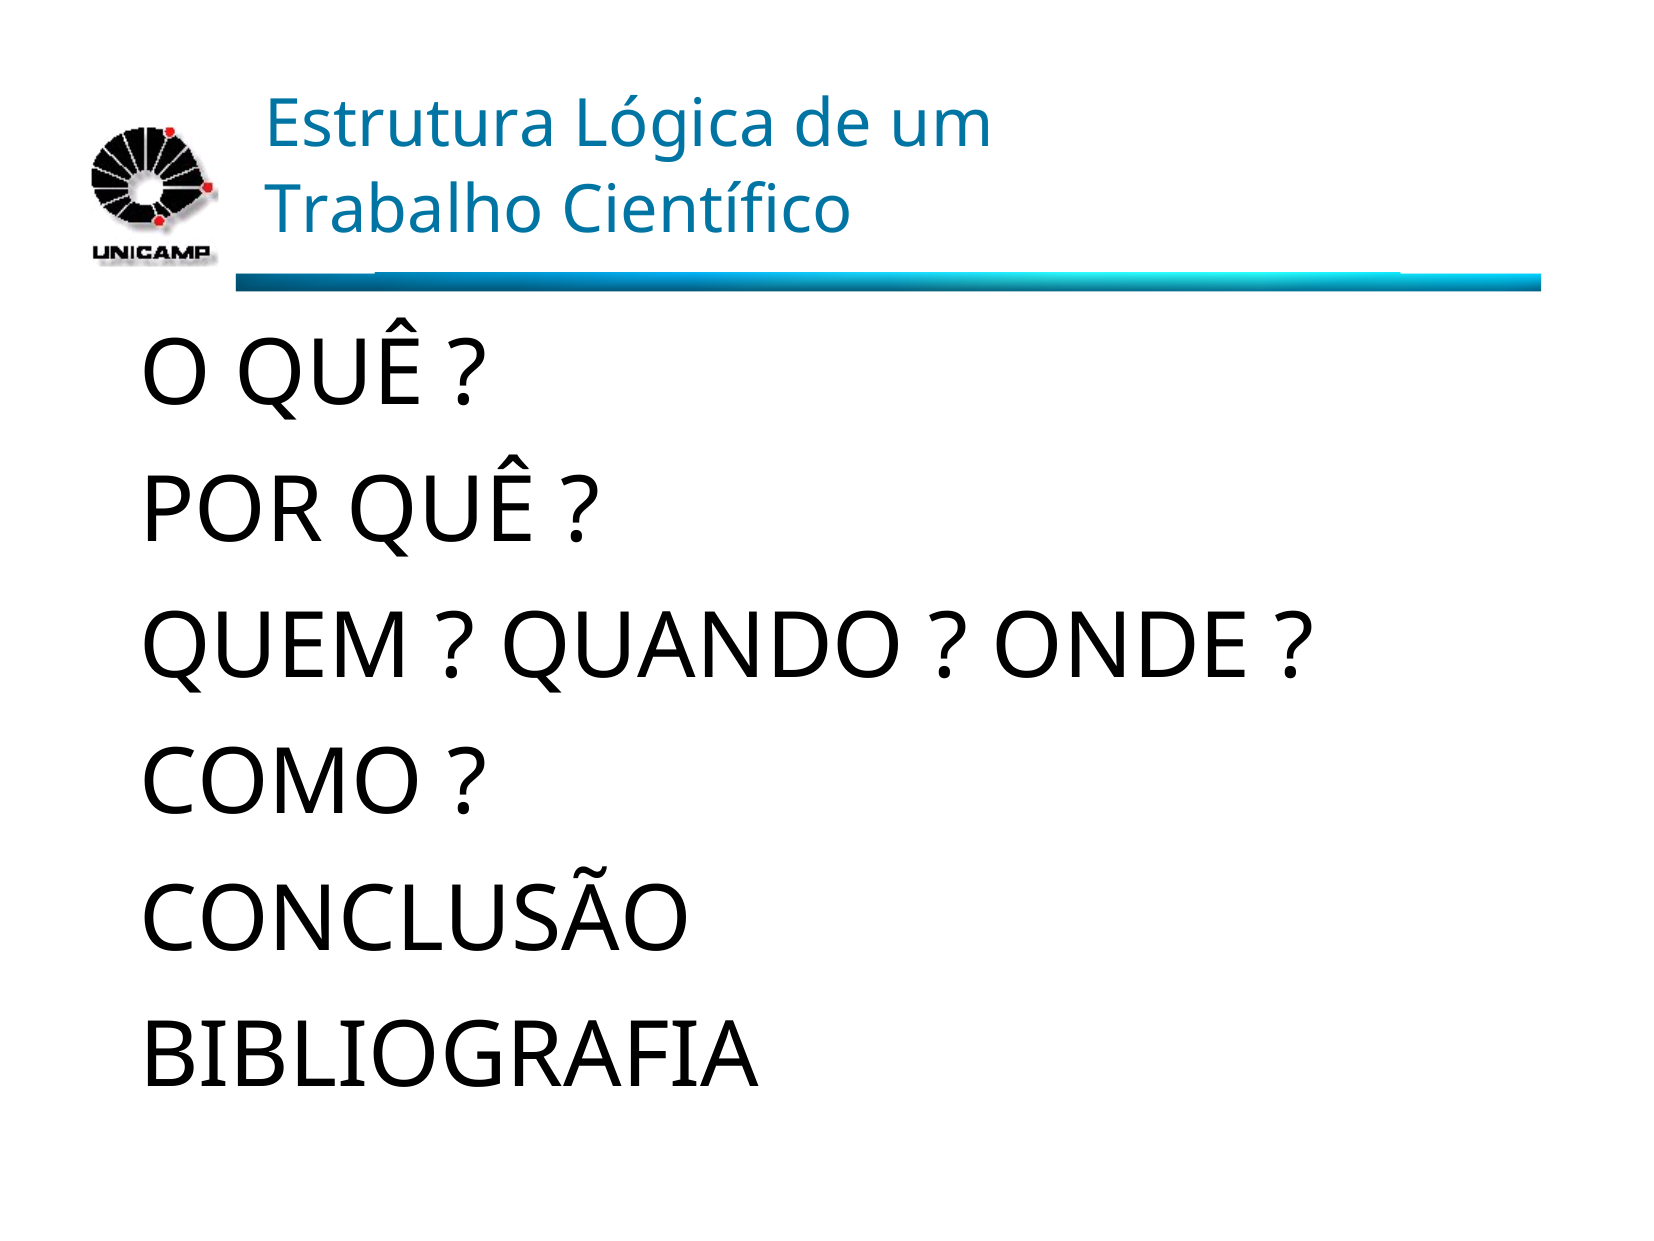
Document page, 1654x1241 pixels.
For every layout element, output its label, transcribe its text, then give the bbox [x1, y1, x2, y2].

list O QUÊ ? POR QUÊ ? QUEM ? QUANDO ? ONDE ? COMO ? CONCLUSÃO BIBLIOGRAFIA [121, 309, 1534, 1182]
picture [125, 272, 1654, 295]
title Estrutura Lógica de um Trabalho Científico [264, 42, 1534, 250]
